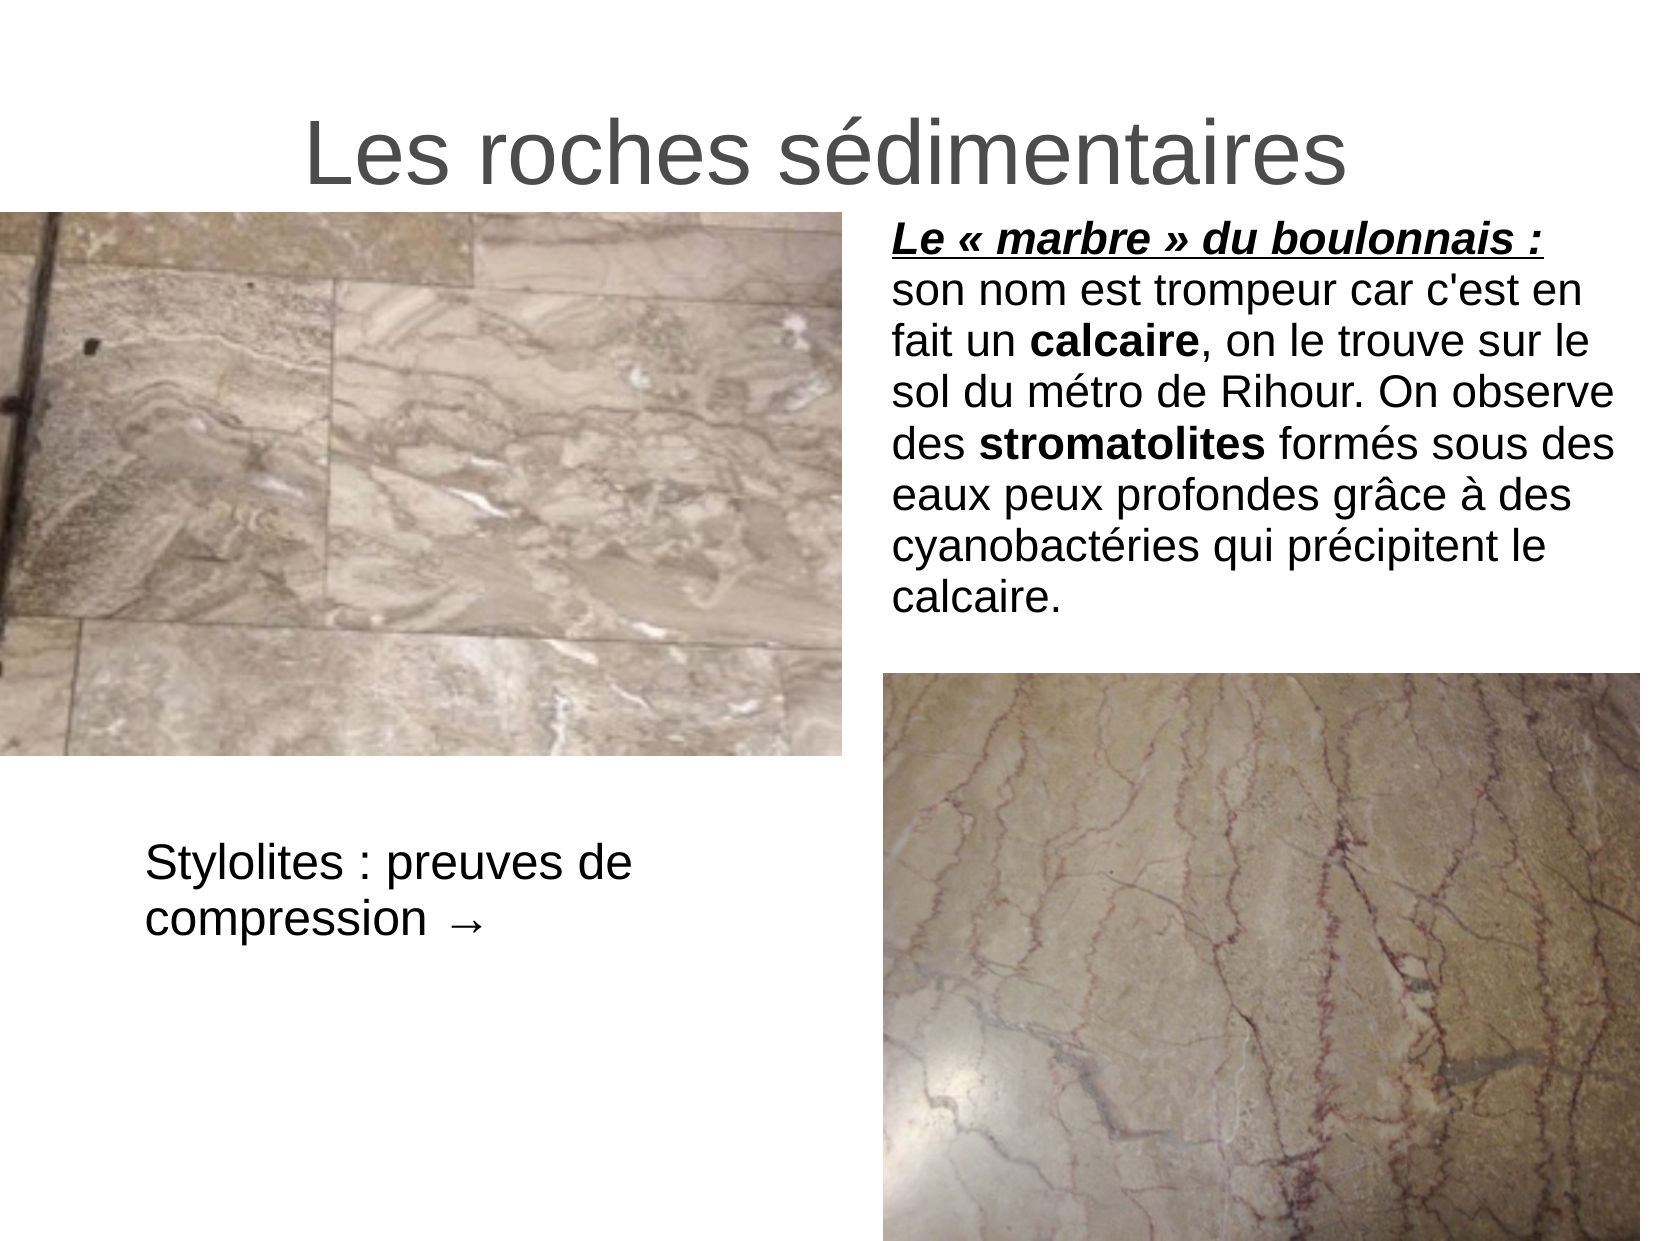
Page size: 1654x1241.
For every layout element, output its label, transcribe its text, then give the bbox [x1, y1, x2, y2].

picture [0, 212, 842, 756]
text_box Stylolites : preuves de compression → [129, 826, 863, 954]
title Les roches sédimentaires [82, 49, 1571, 212]
picture [883, 673, 1640, 1241]
list Le « marbre » du boulonnais : son nom est trompeur car c'est en fait un calcaire, on le trouve sur le sol du métro de Rihour. On observe des stromatolites formés sous des eaux peux profondes grâce à des cyanobactéries qui précipitent le calcaire. [842, 212, 1619, 643]
